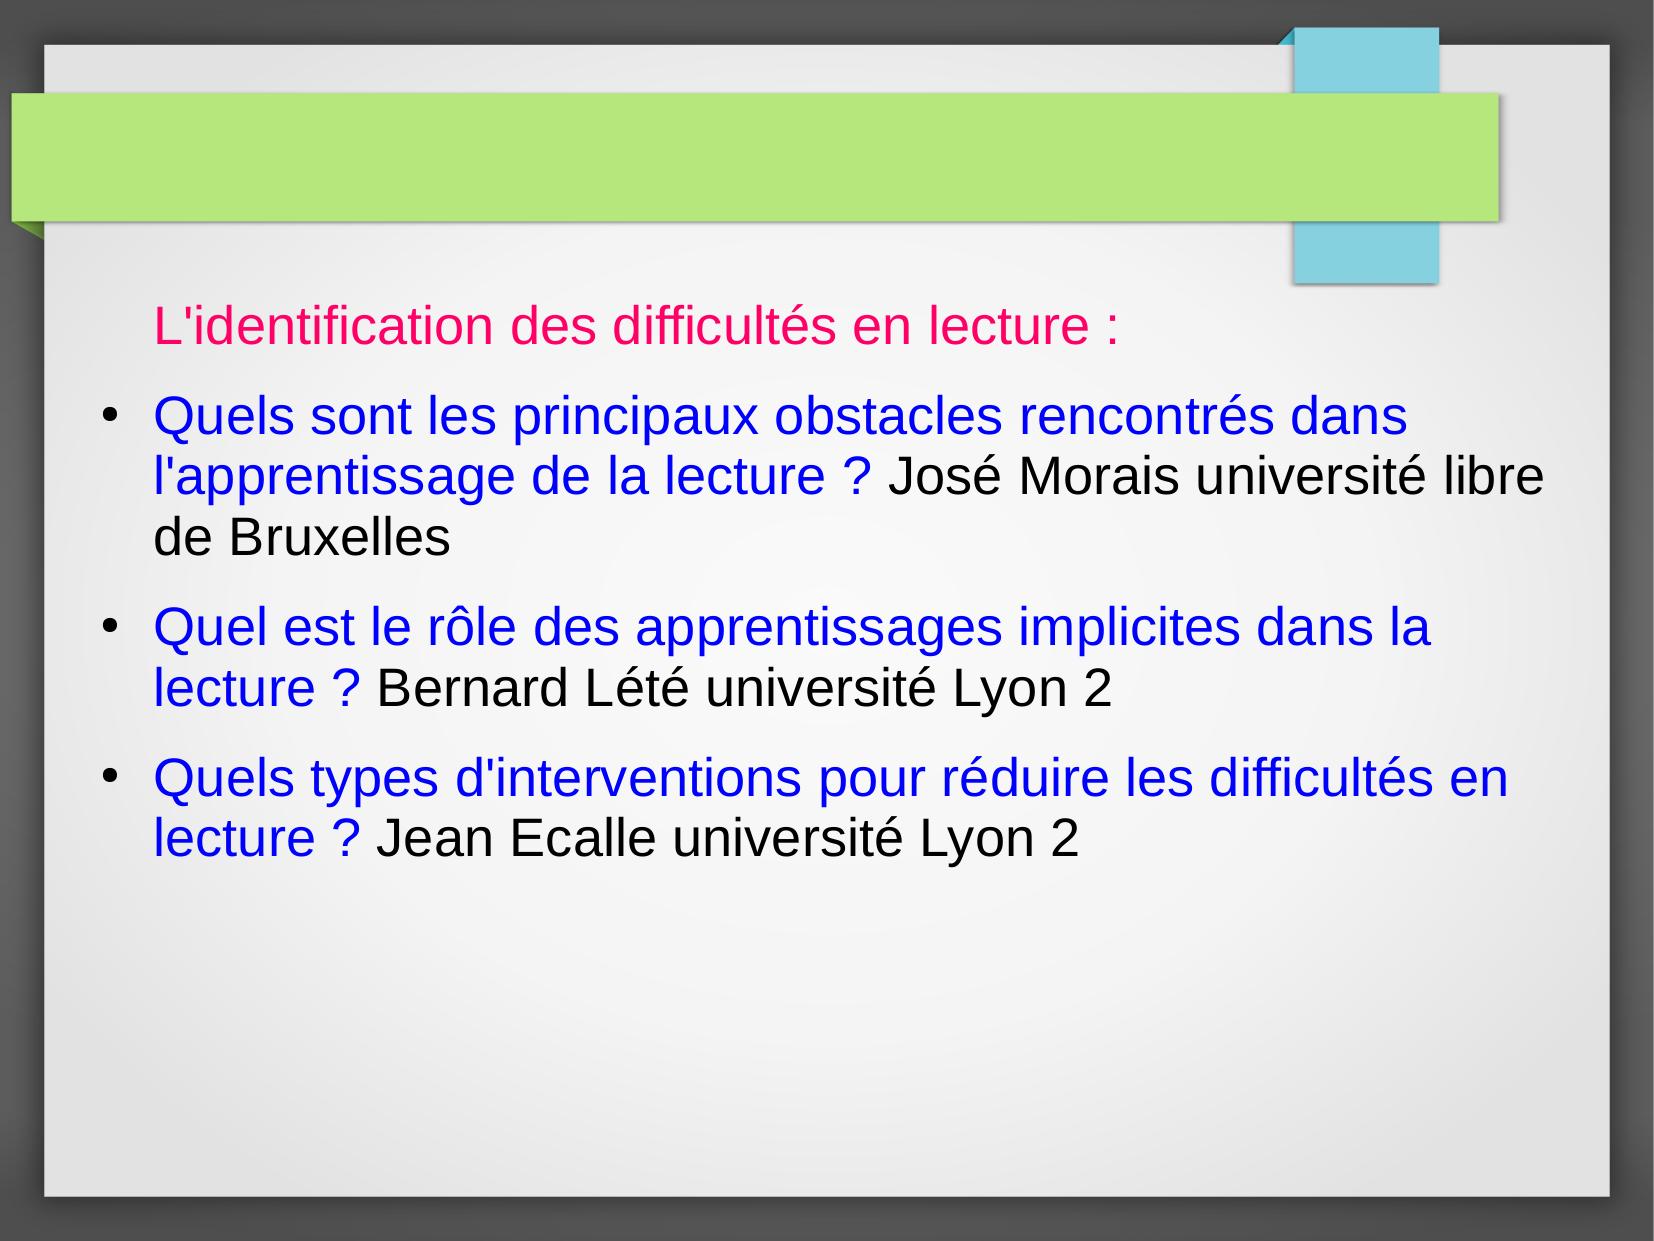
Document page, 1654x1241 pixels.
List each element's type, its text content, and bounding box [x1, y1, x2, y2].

list L'identification des difficultés en lecture : Quels sont les principaux obstacles rencontrés dans l'apprentissage de la lecture ? José Morais université libre de Bruxelles Quel est le rôle des apprentissages implicites dans la lecture ? Bernard Lété université Lyon 2 Quels types d'interventions pour réduire les difficultés en lecture ? Jean Ecalle université Lyon 2 [82, 295, 1571, 1015]
picture [0, 0, 1654, 1241]
